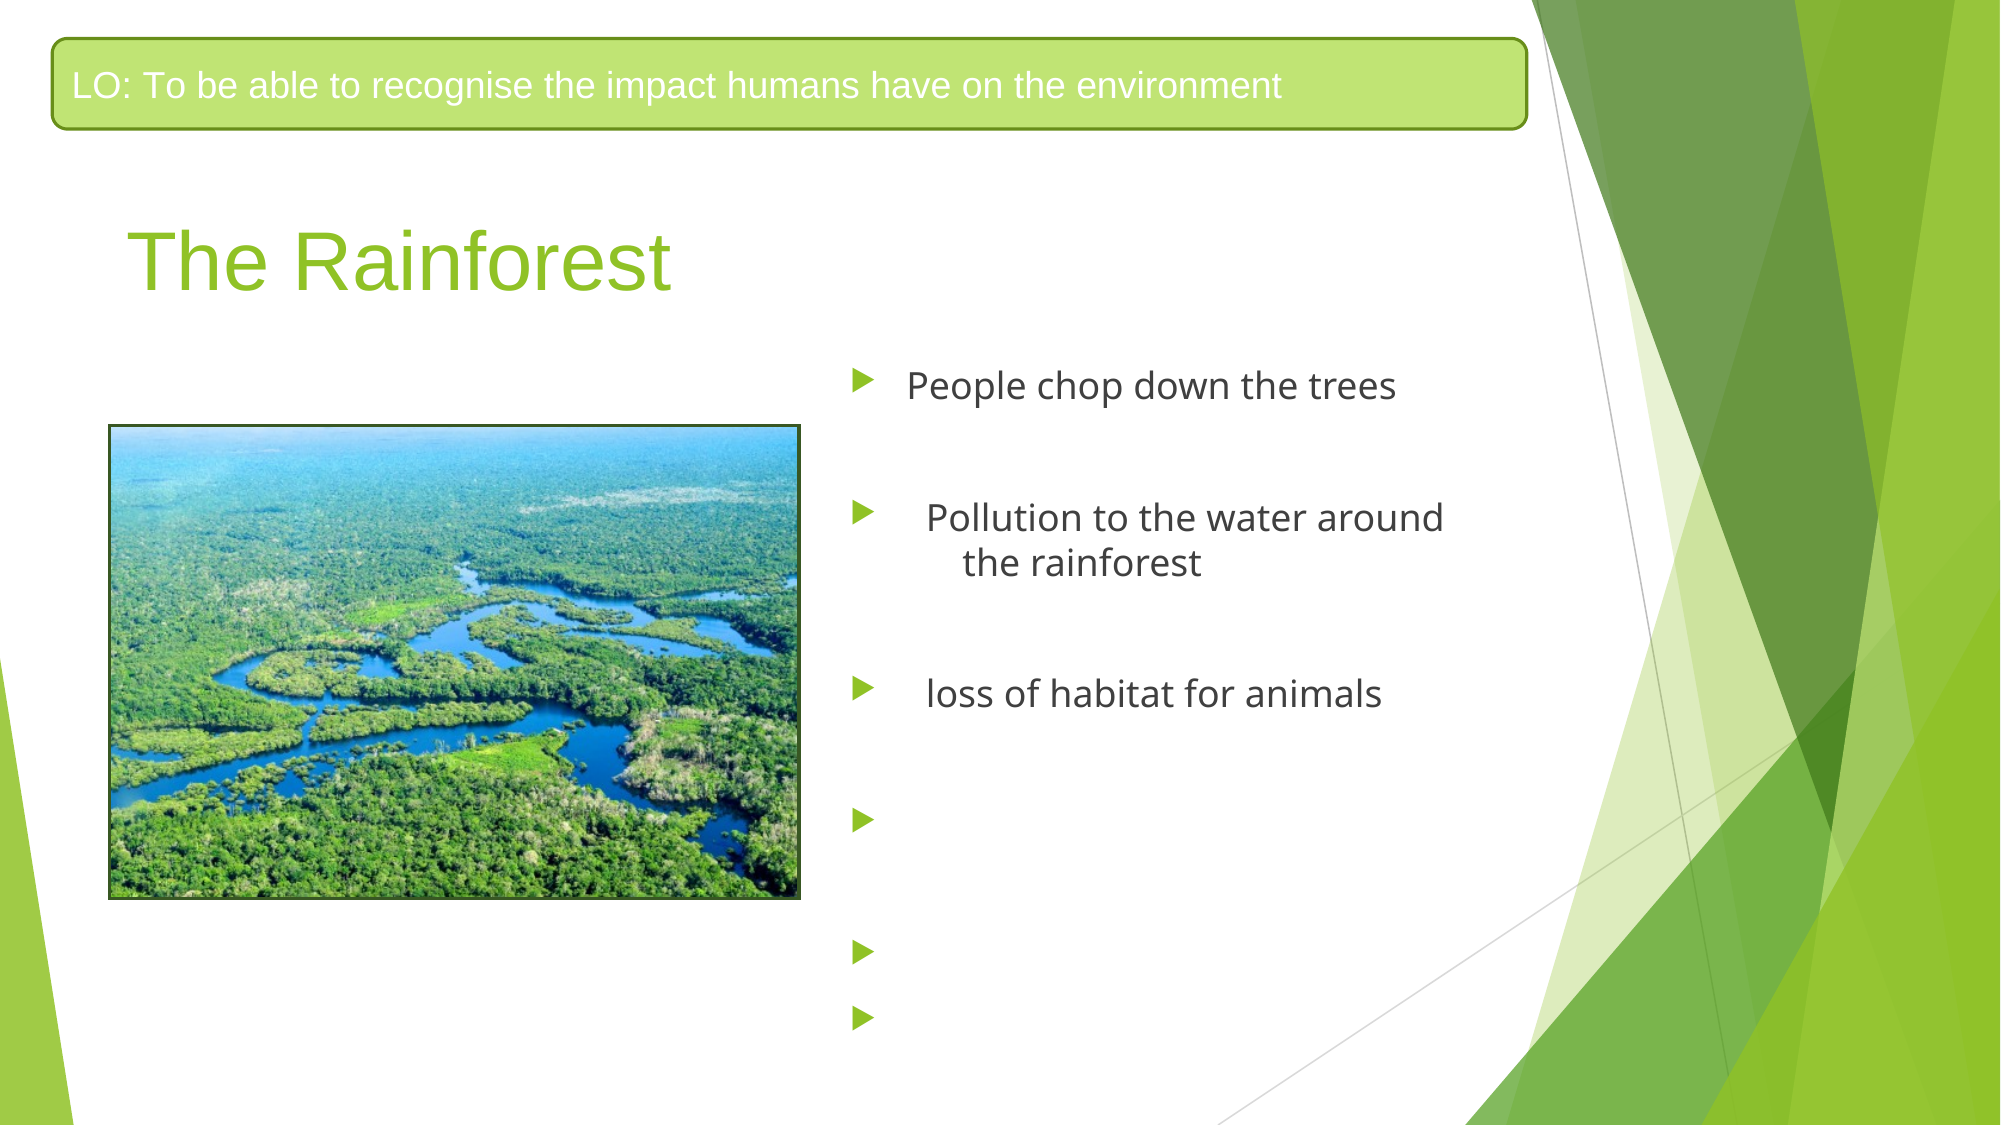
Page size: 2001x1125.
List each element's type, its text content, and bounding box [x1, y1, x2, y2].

picture [111, 427, 798, 898]
title The Rainforest [111, 126, 1522, 317]
text_box LO: To be able to recognise the impact humans have on the environment [52, 38, 1527, 130]
list People chop down the trees Pollution to the water around the rainforest loss of habitat for animals [834, 354, 1522, 992]
